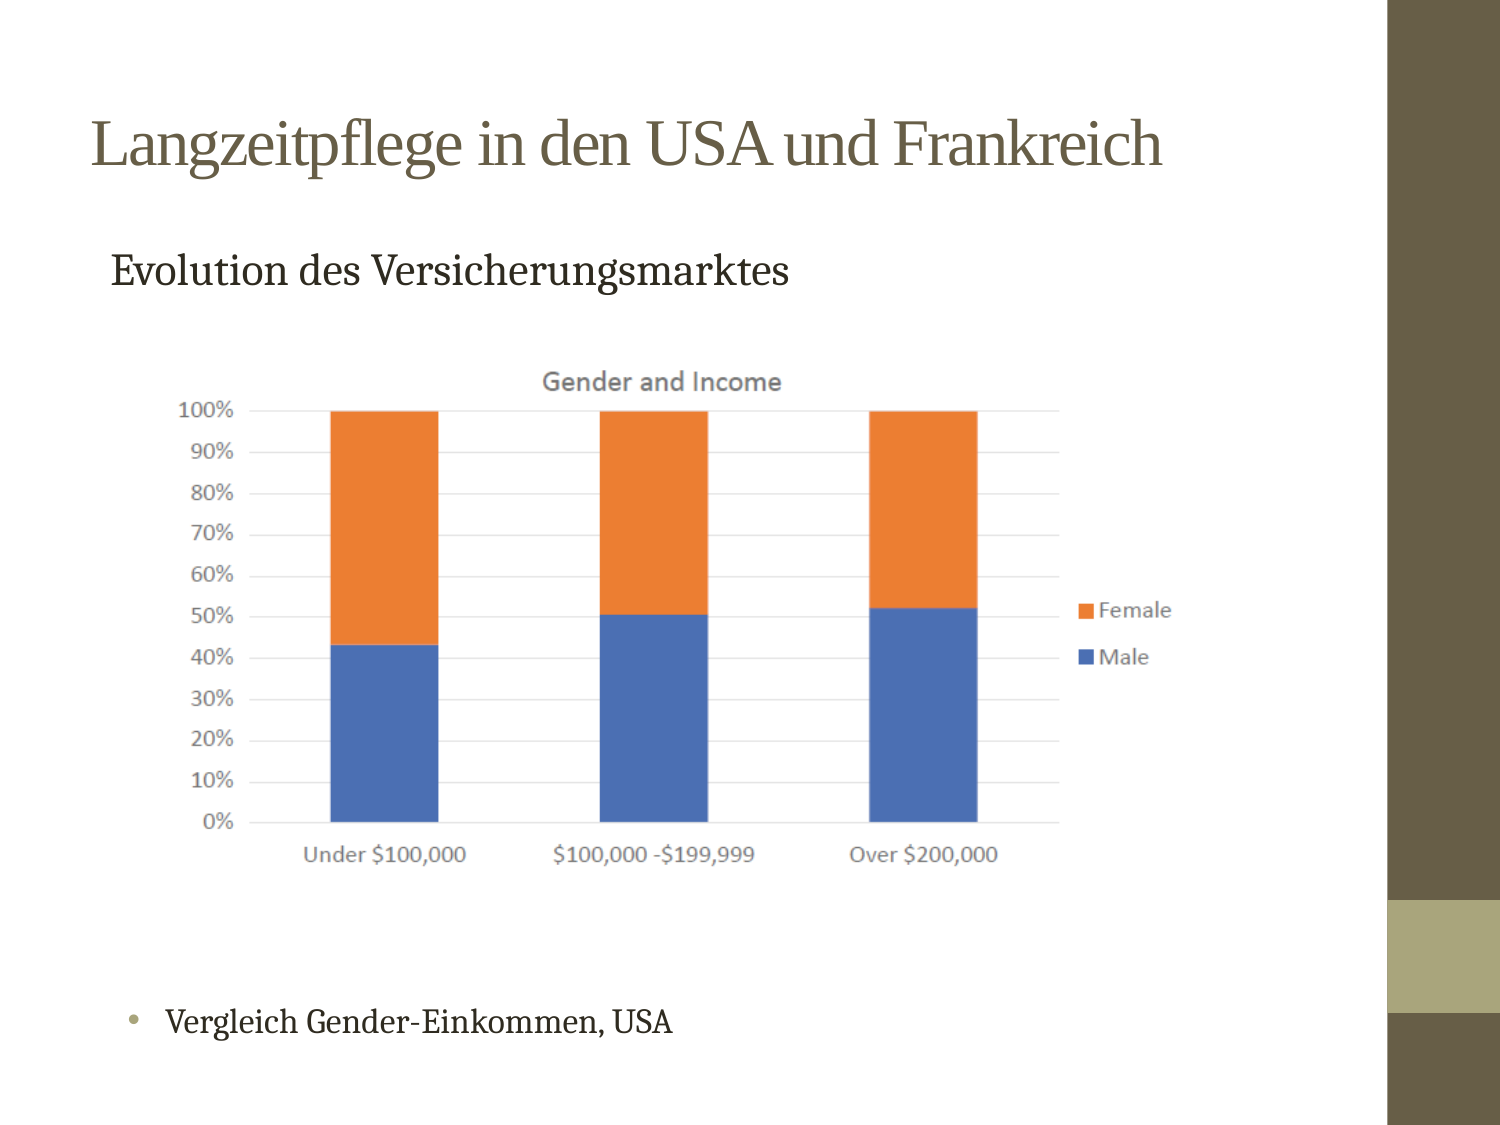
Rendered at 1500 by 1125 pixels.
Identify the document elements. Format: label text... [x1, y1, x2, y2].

title Langzeitpflege in den USA und Frankreich [75, 45, 1400, 233]
list Vergleich Gender-Einkommen, USA [75, 999, 1326, 1050]
text_box Evolution des Versicherungsmarktes [76, 231, 1327, 312]
picture [135, 329, 1192, 894]
text_box [99, 326, 1351, 563]
